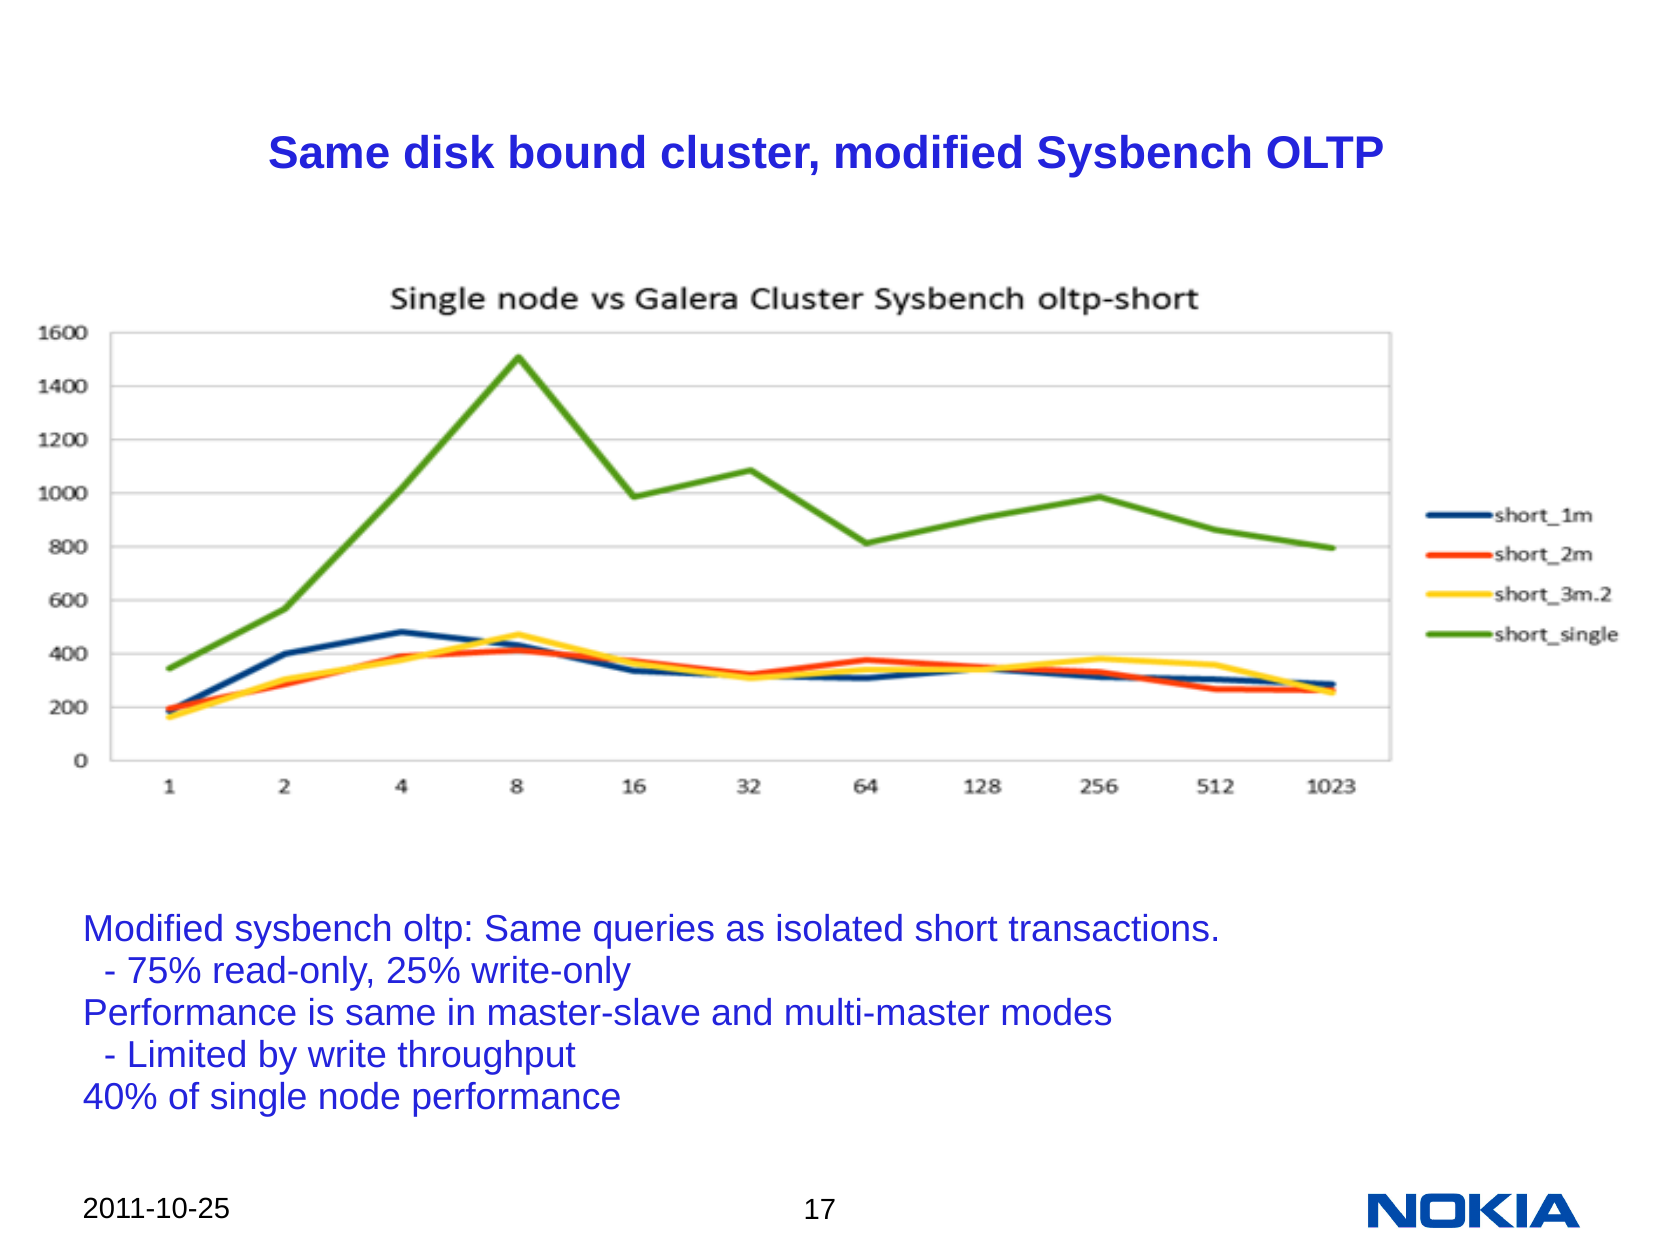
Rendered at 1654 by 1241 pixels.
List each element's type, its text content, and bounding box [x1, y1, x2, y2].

title Same disk bound cluster, modified Sysbench OLTP [82, 49, 1571, 257]
picture [1347, 1184, 1601, 1233]
picture [0, 262, 1651, 826]
text_box Modified sysbench oltp: Same queries as isolated short transactions. - 75% read-only, 25% write-only Performance is same in master-slave and multi-master modes - Limited by write throughput 40% of single node performance [68, 900, 1451, 1135]
